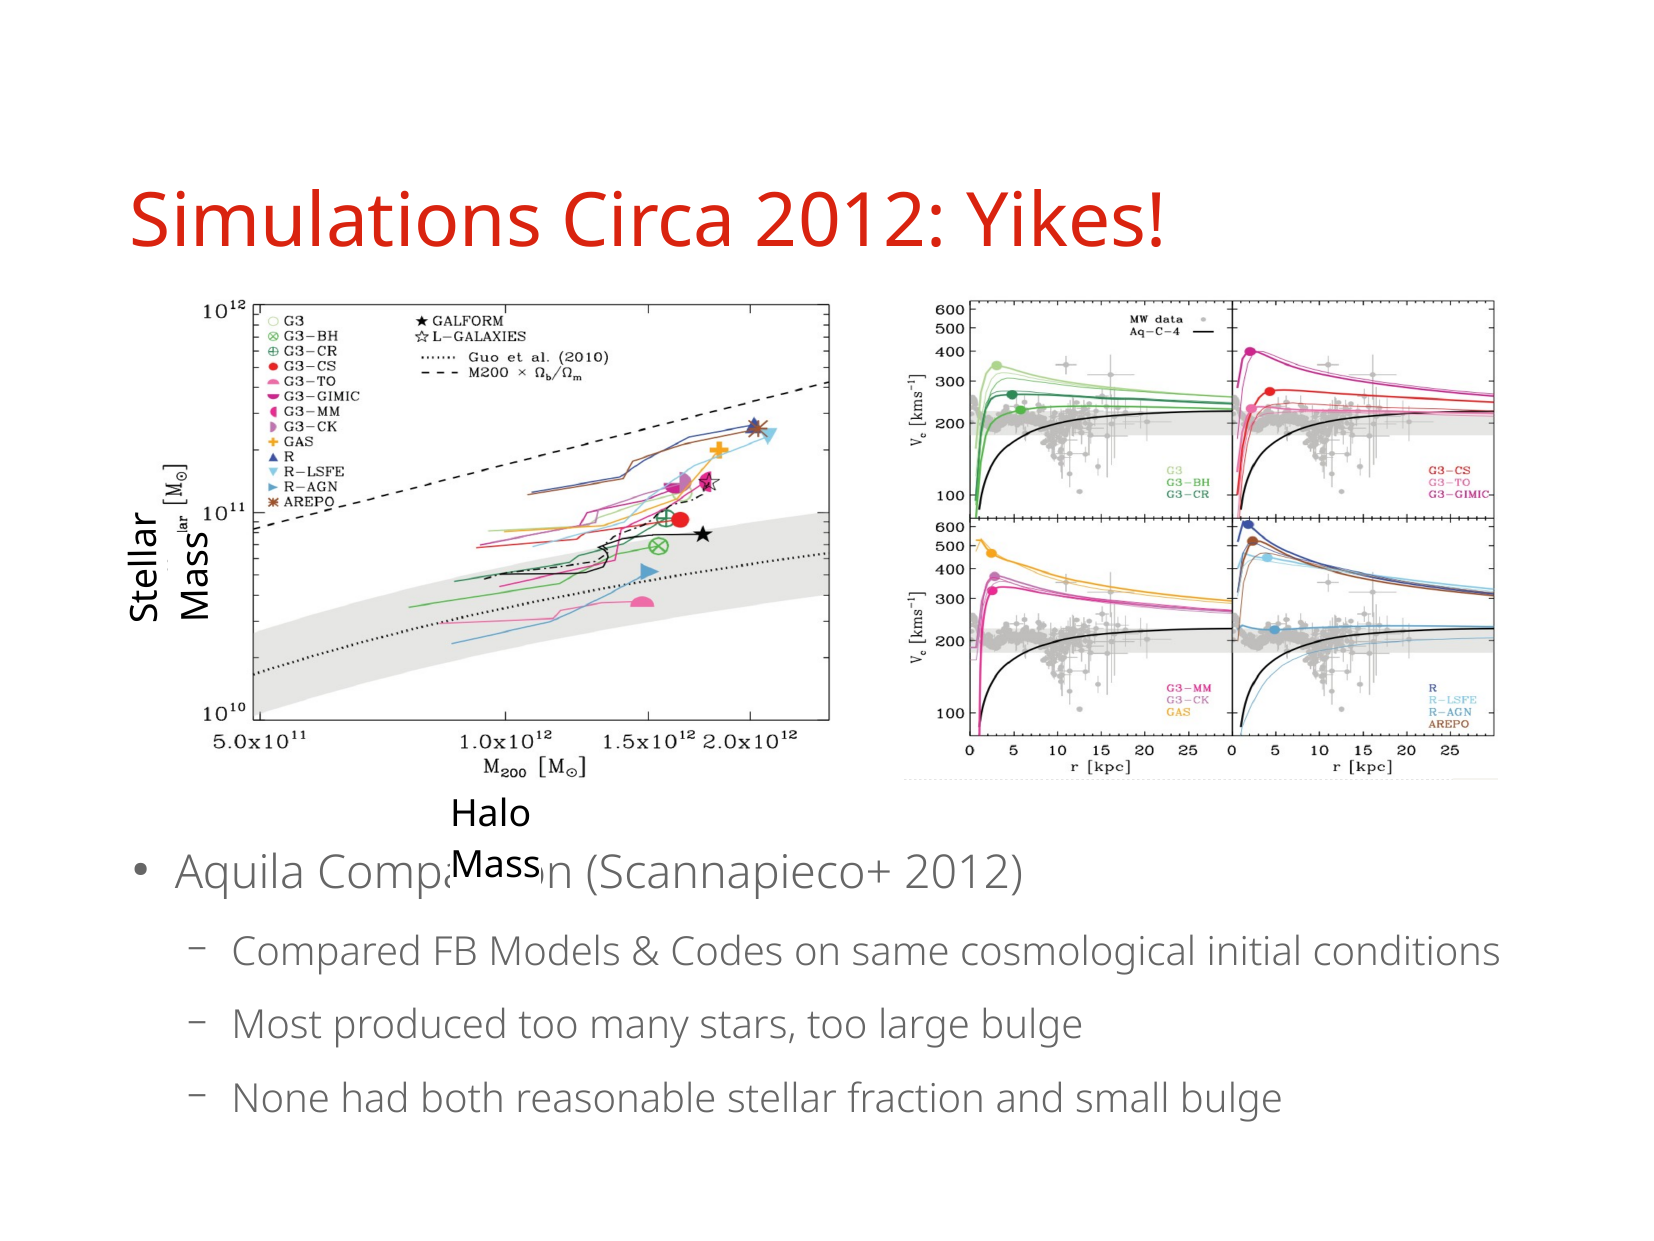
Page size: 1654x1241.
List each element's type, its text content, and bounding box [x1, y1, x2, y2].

title Simulations Circa 2012: Yikes! [129, 153, 1518, 281]
text_box Stellar Mass [106, 401, 181, 639]
text_box Halo Mass [435, 779, 638, 849]
picture [155, 295, 836, 780]
list Aquila Comparison (Scannapieco+ 2012) Compared FB Models & Codes on same cosmological initial conditions Most produced too many stars, too large bulge None had both reasonable stellar fraction and small bulge [118, 838, 1506, 1180]
picture [903, 295, 1498, 780]
